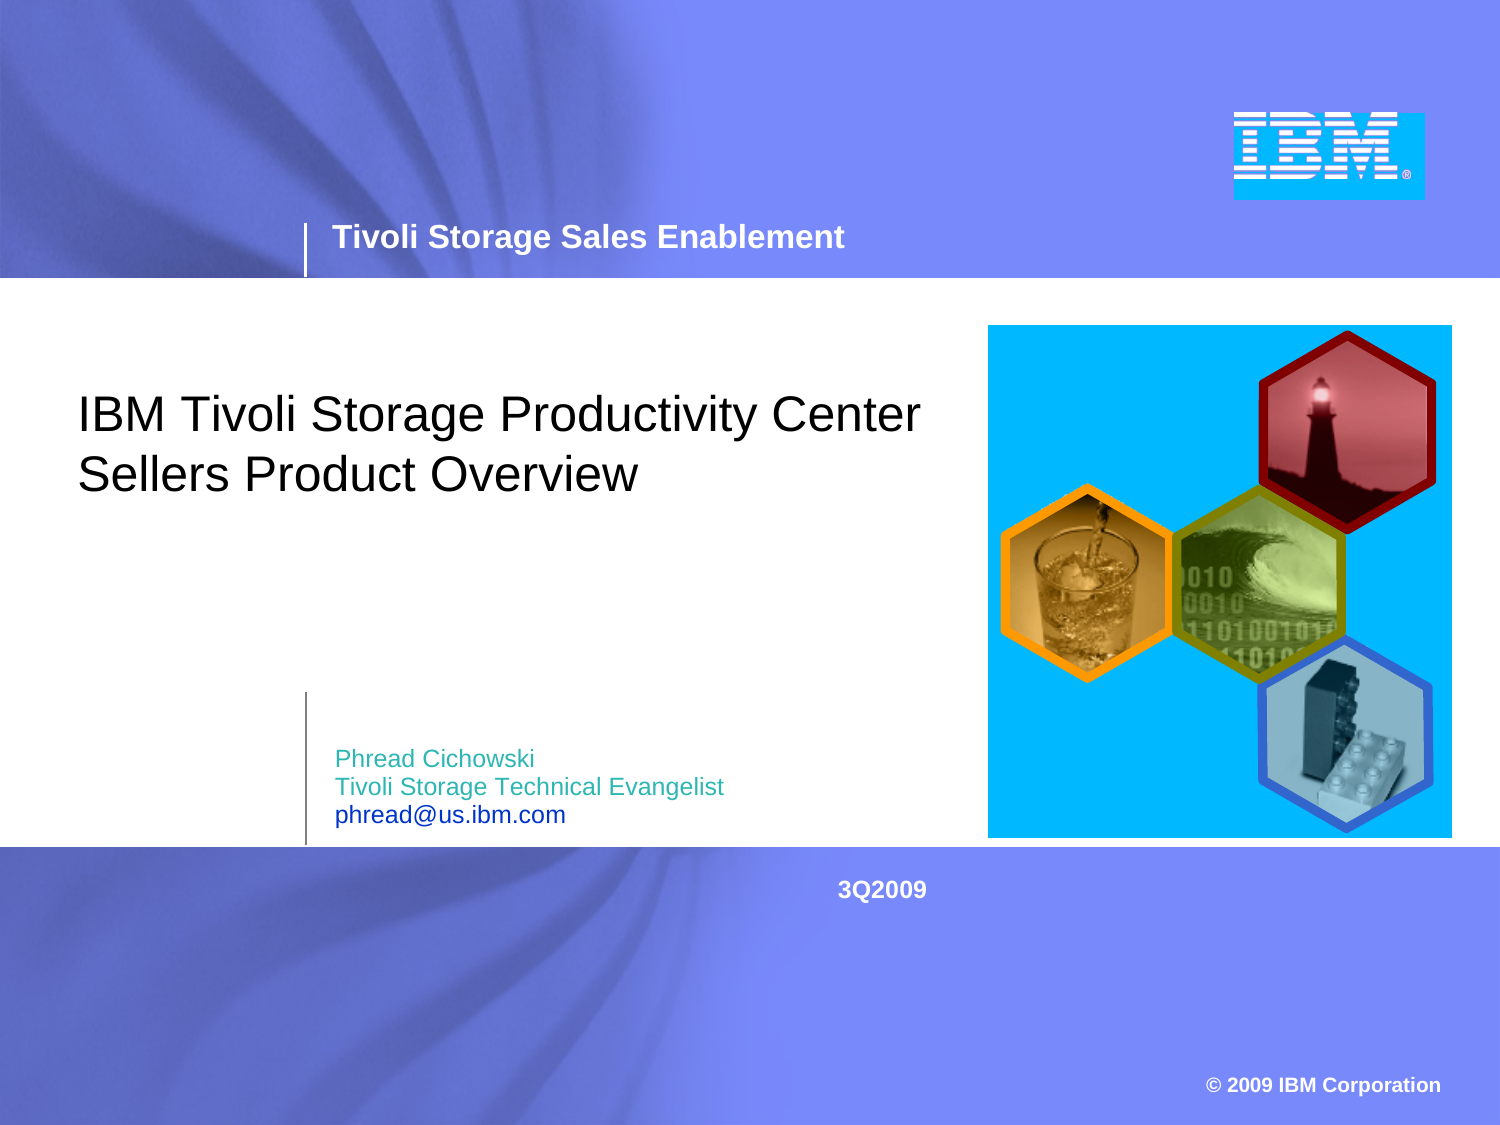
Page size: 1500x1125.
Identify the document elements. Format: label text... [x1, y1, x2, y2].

picture [1267, 645, 1424, 809]
picture [1268, 341, 1426, 523]
picture [0, 0, 1500, 278]
picture [0, 847, 1500, 1125]
picture [1182, 496, 1336, 673]
title IBM Tivoli Storage Productivity Center Sellers Product Overview [62, 375, 987, 617]
picture [1011, 495, 1165, 672]
text_box Phread Cichowski Tivoli Storage Technical Evangelist phread@us.ibm.com [319, 737, 1370, 839]
text_box 3Q2009 [785, 867, 944, 914]
